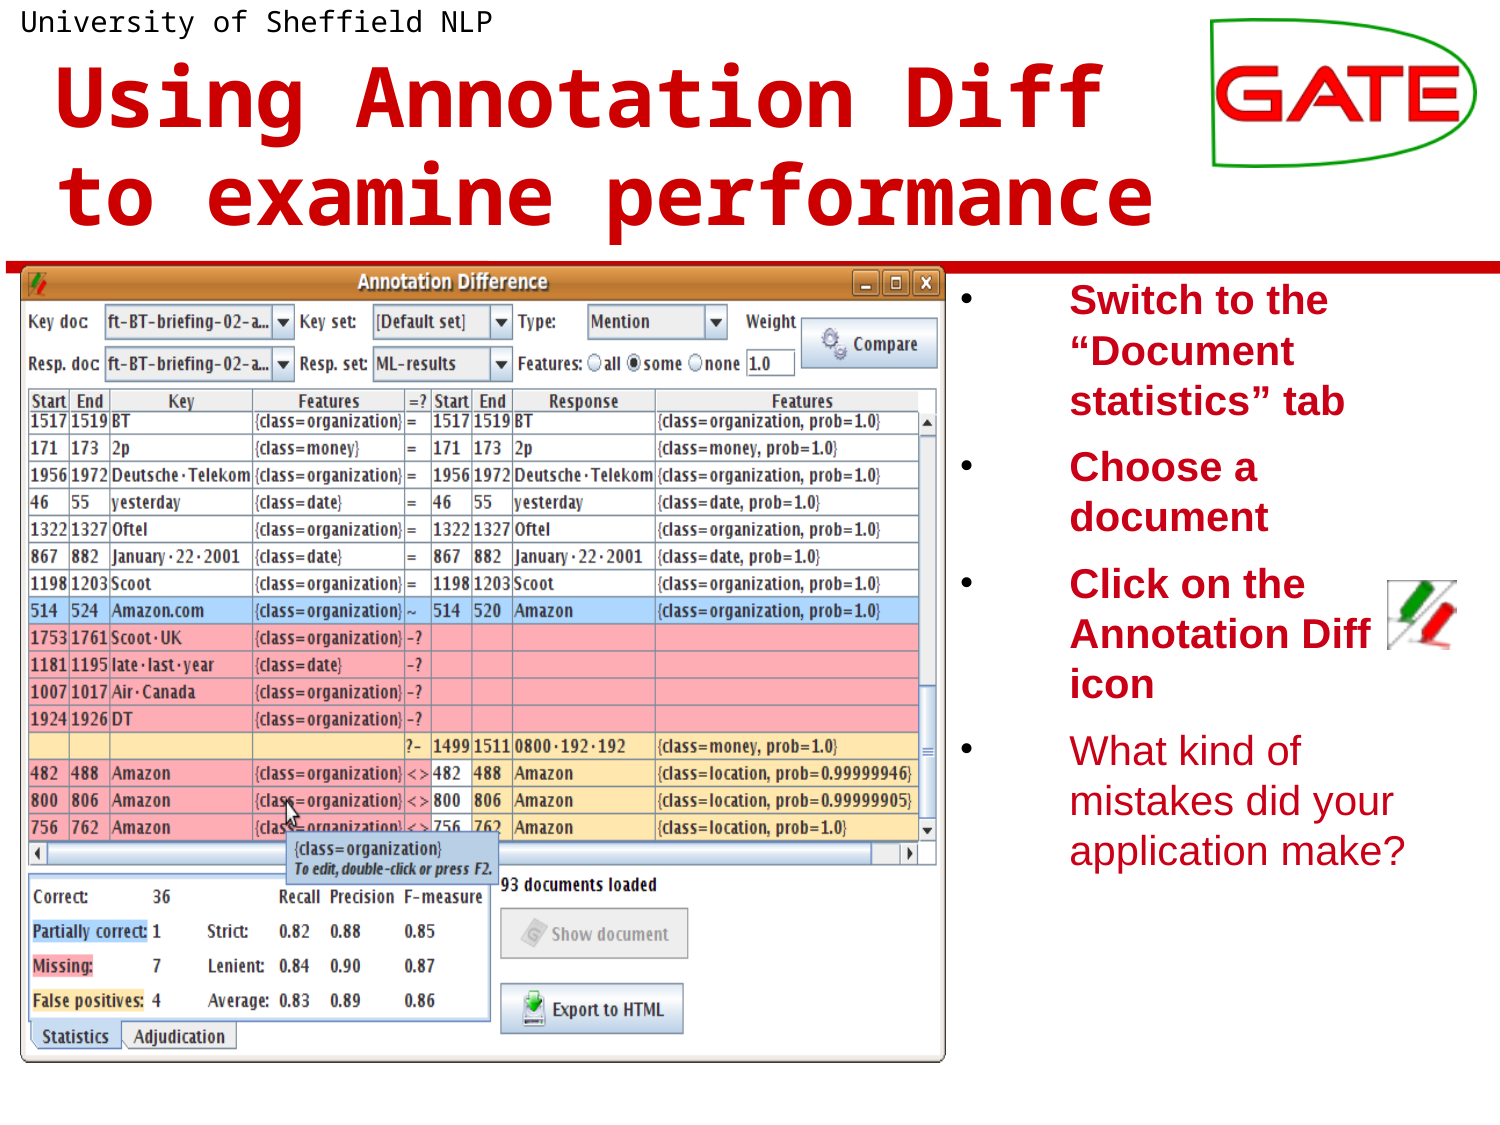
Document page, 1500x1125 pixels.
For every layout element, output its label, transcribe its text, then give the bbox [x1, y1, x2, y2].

picture [20, 265, 944, 1063]
list Switch to the “Document statistics” tab Choose a document Click on the Annotation Diff icon What kind of mistakes did your application make? [944, 265, 1477, 1122]
picture [1387, 580, 1457, 650]
title Using Annotation Diff to examine performance [41, 37, 1391, 254]
picture [1210, 18, 1477, 168]
